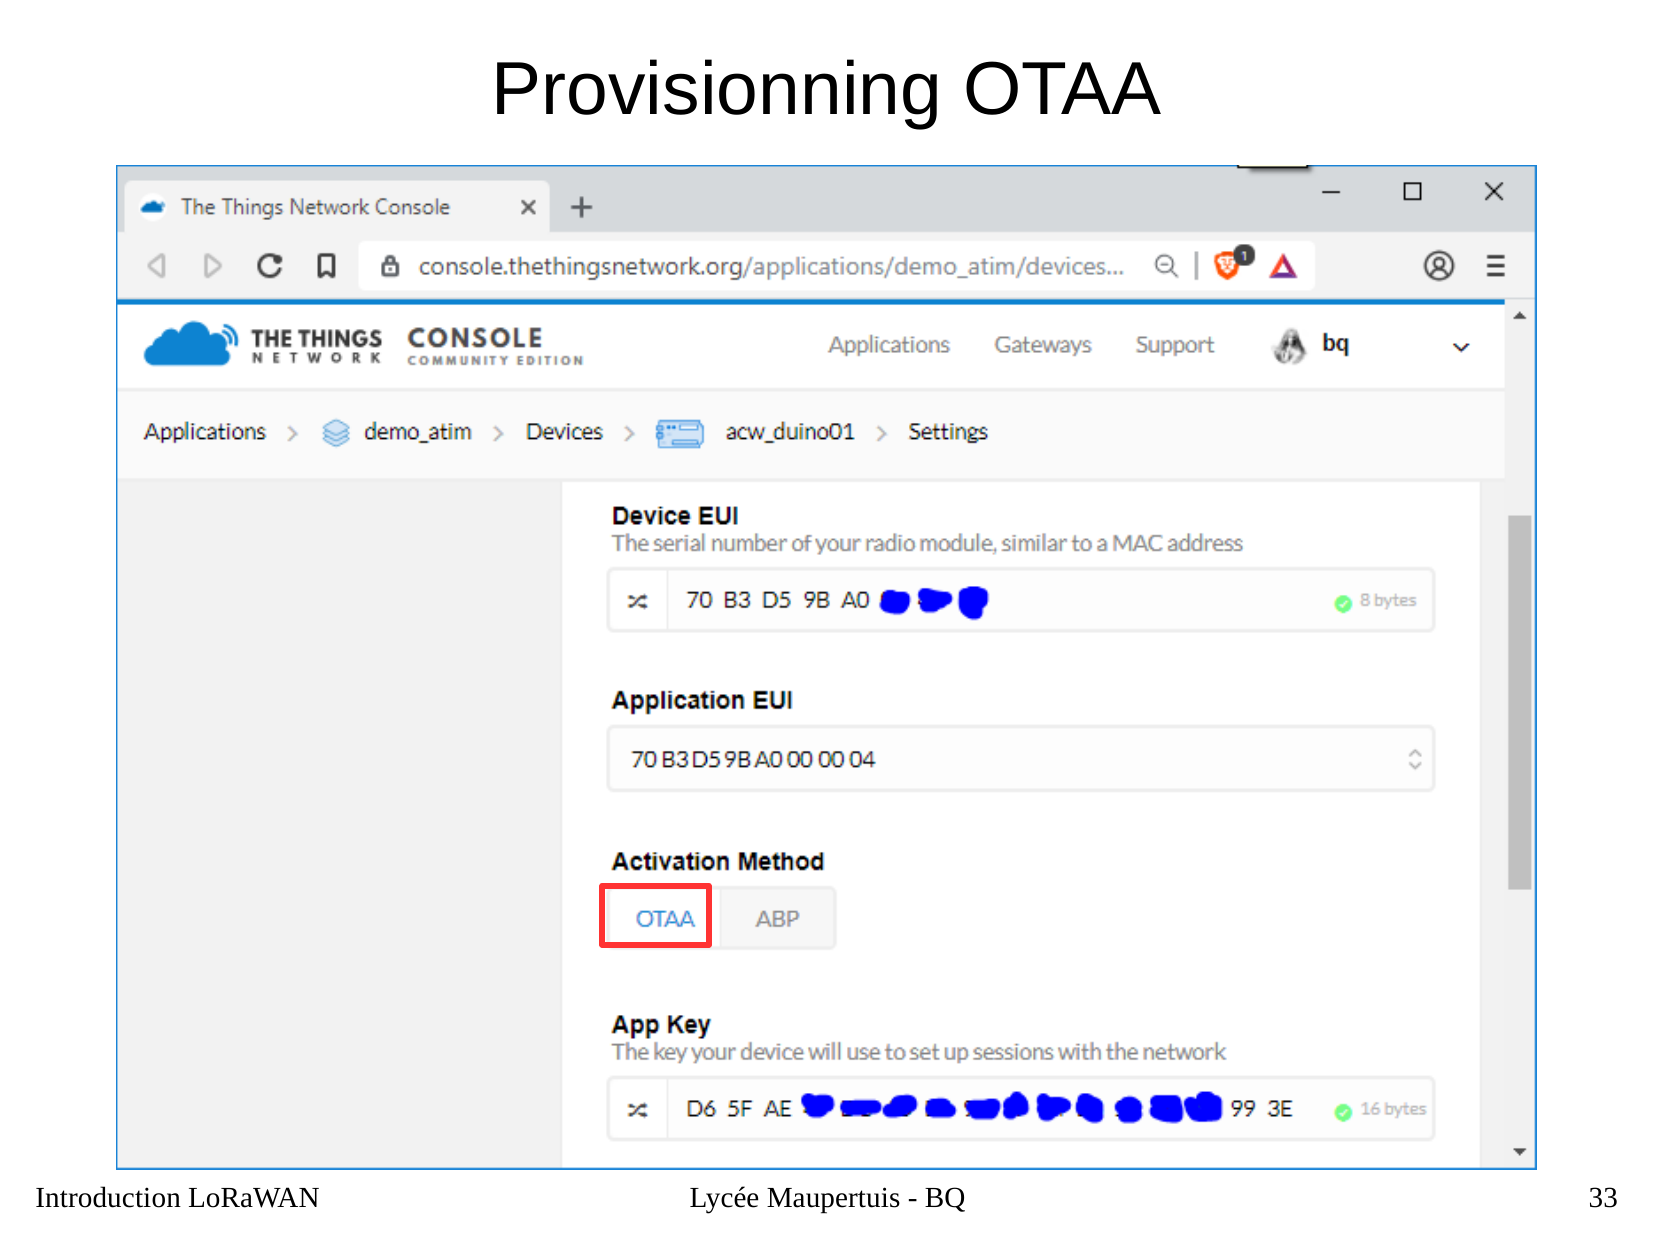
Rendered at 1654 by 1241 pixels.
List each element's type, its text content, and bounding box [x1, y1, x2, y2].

picture [116, 165, 1537, 1170]
title Provisionning OTAA [35, 35, 1619, 142]
